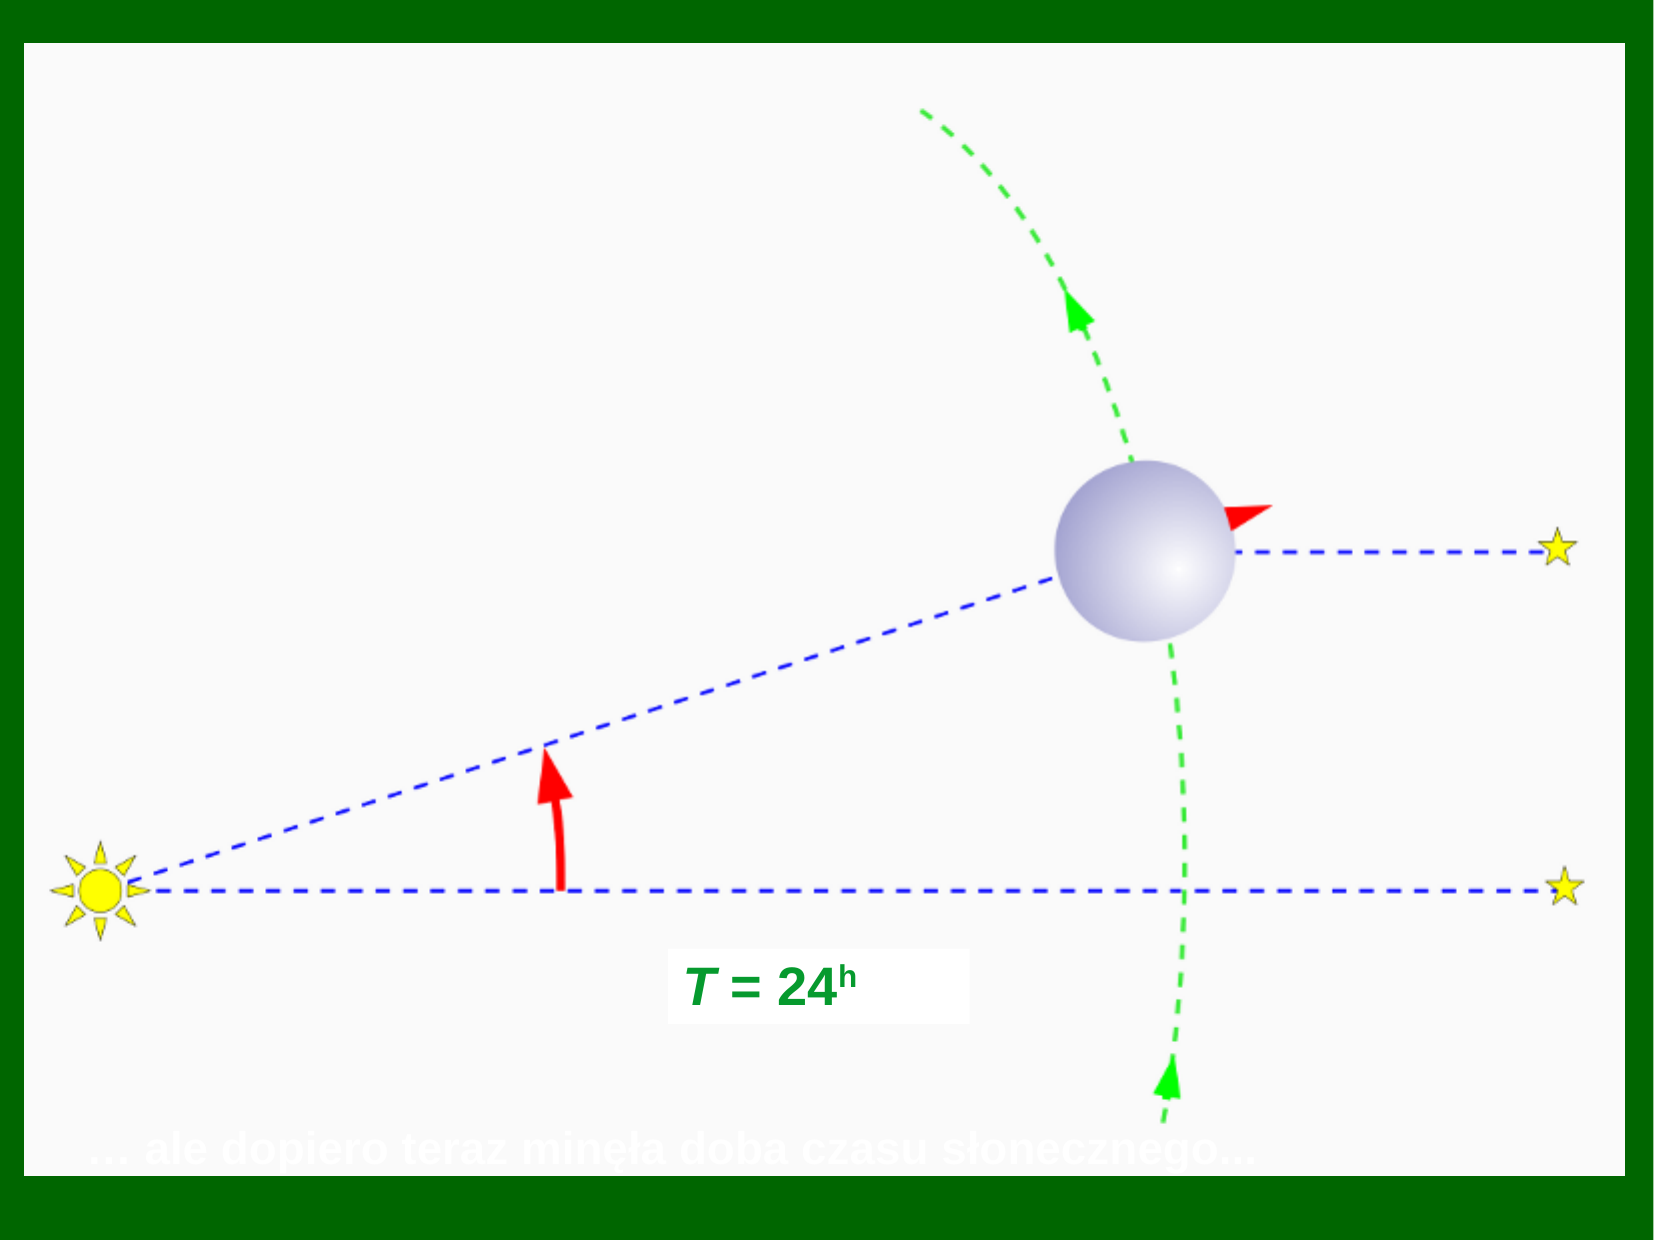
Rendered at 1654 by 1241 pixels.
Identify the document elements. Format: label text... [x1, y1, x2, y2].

picture [24, 43, 1625, 1176]
text_box … ale dopiero teraz minęła doba czasu słonecznego... [71, 1115, 1273, 1182]
text_box T = 24h [667, 948, 970, 1025]
